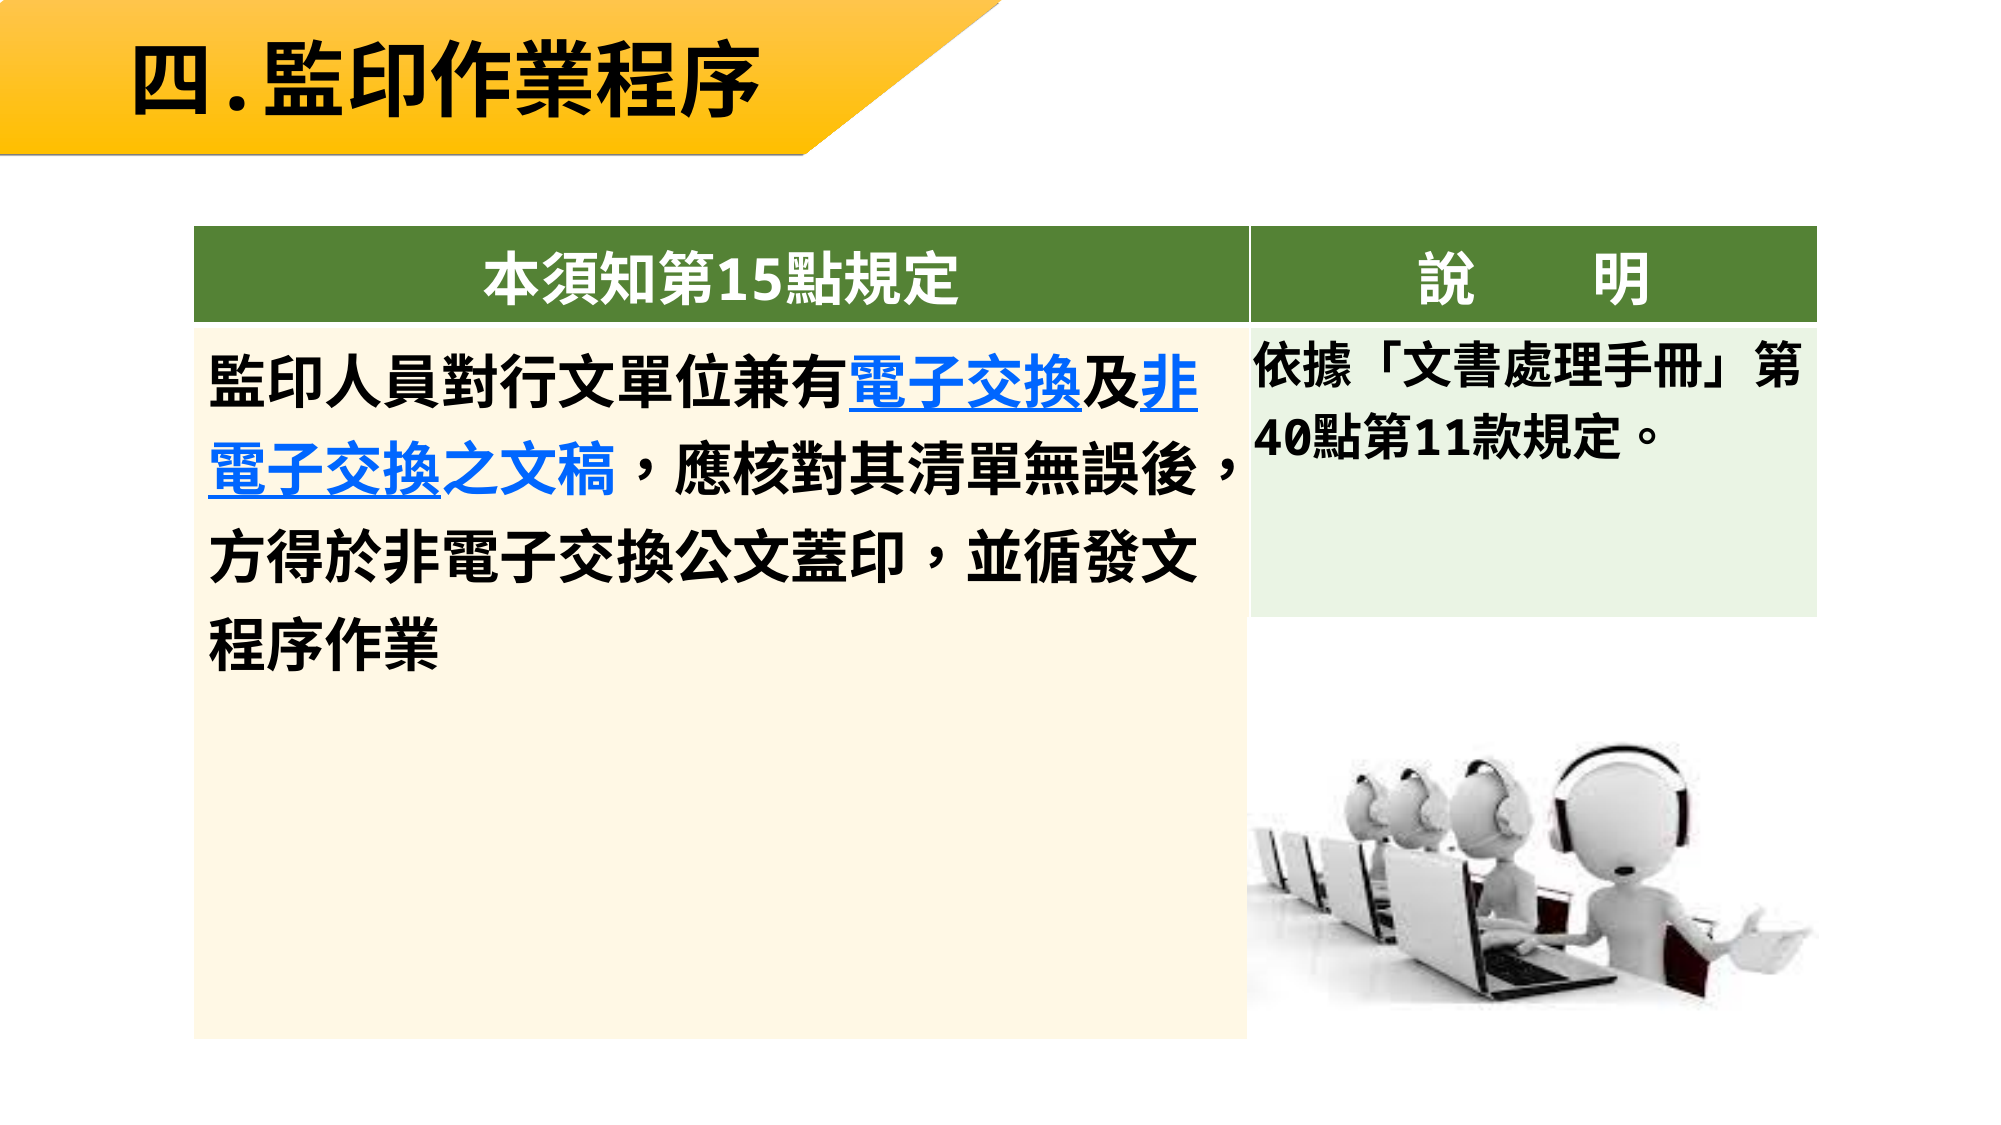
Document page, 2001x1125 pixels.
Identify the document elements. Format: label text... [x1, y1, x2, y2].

table_header 說 明 [1251, 226, 1817, 322]
table_cell 監印人員對行文單位兼有電子交換及非電子交換之文稿，應核對其清單無誤後，方得於非電子交換公文蓋印，並循發文程序作業 [194, 328, 1249, 1039]
table_cell 依據「文書處理手冊」第40點第11款規定。 [1251, 328, 1817, 617]
text_box 四.監印作業程序 [0, 0, 1002, 155]
table_header 本須知第15點規定 [194, 226, 1249, 322]
picture [1247, 617, 1819, 1125]
